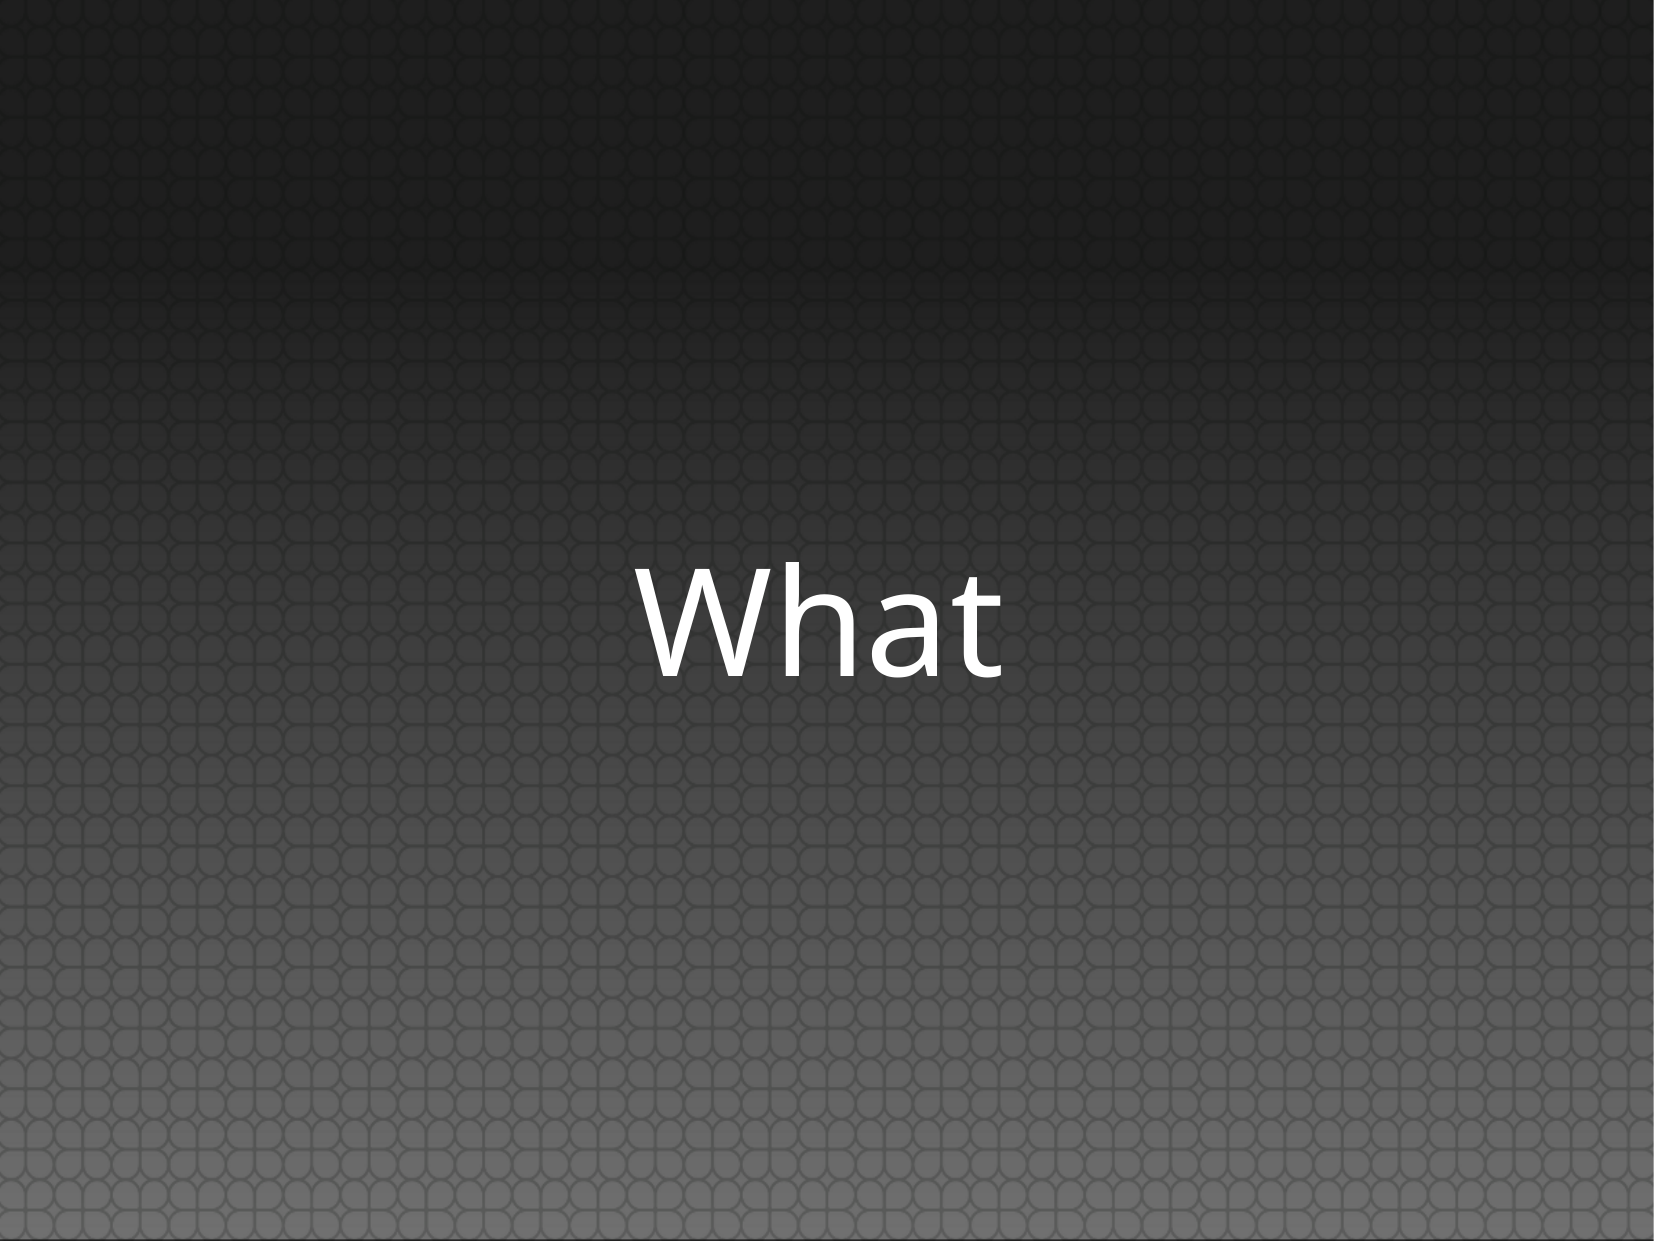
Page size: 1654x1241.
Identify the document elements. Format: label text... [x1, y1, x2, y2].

title What [75, 523, 1564, 715]
picture [0, 0, 1654, 1241]
